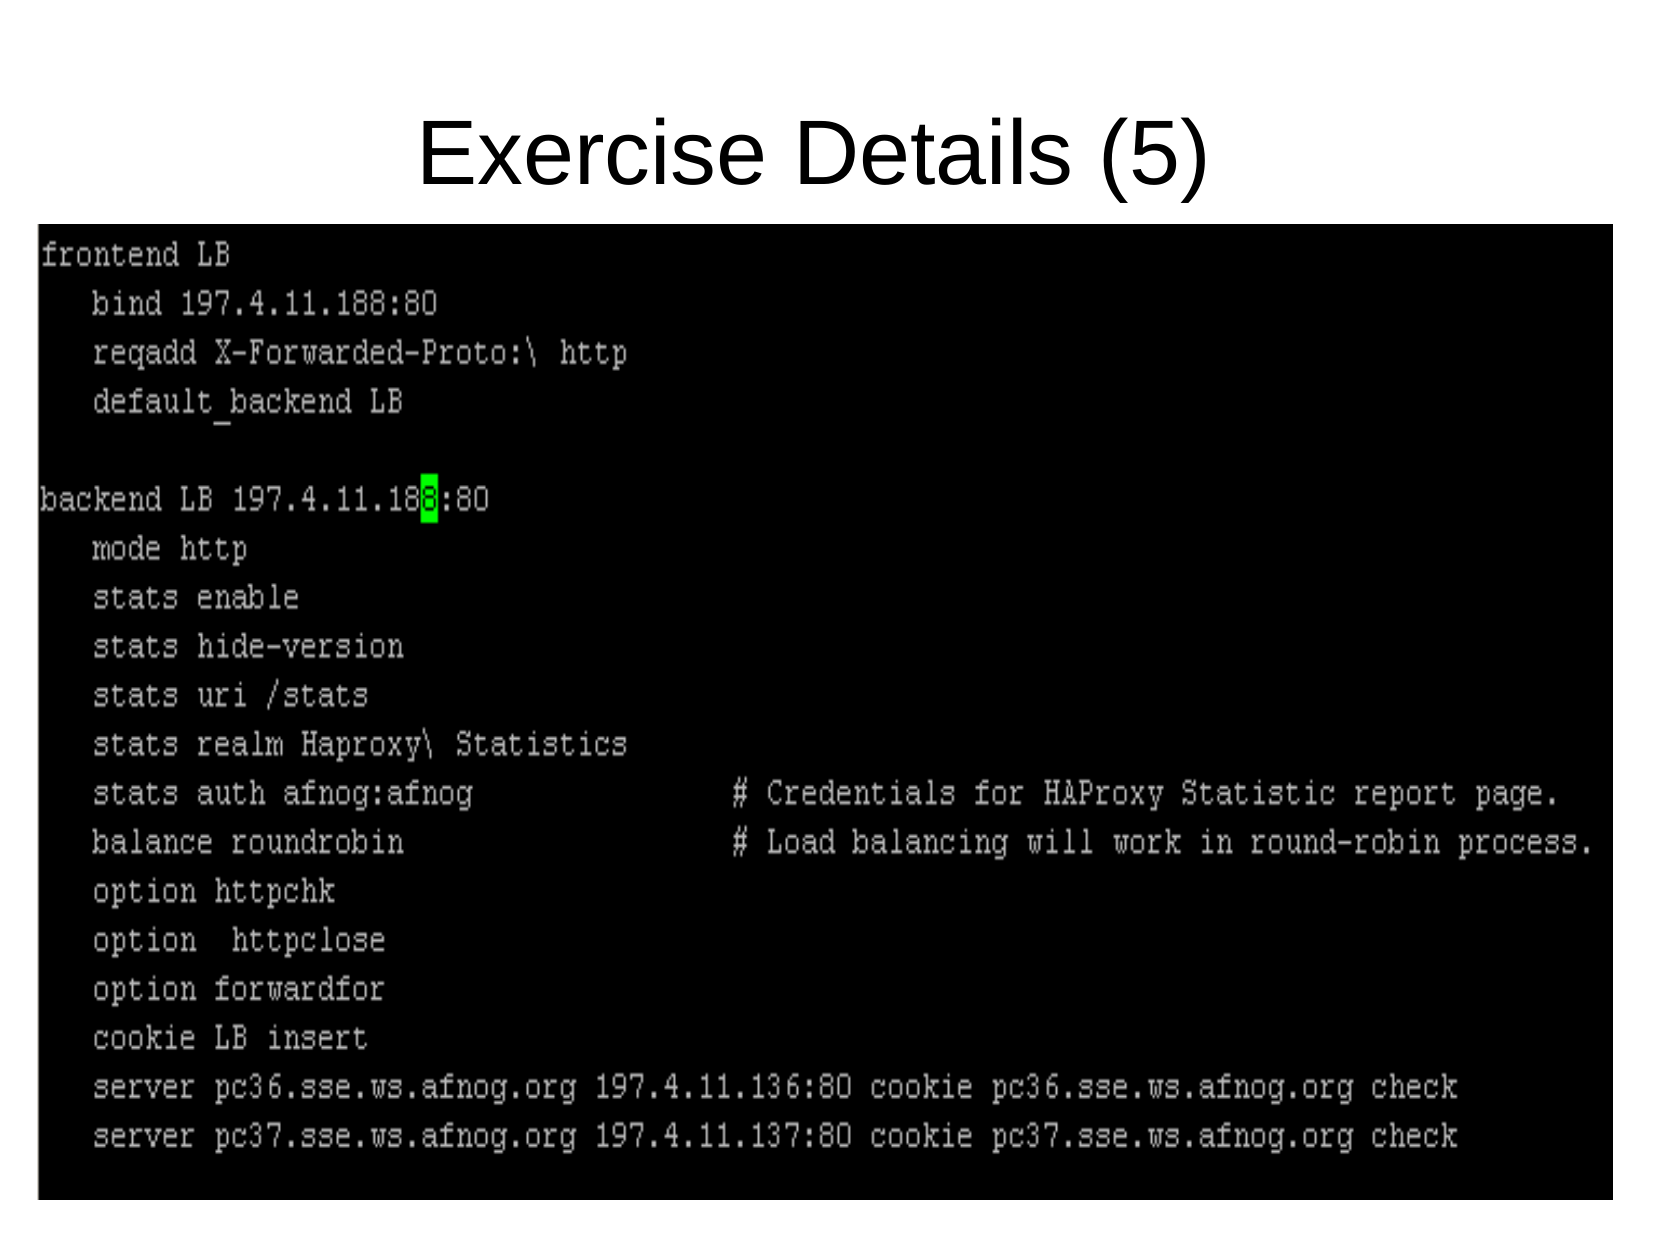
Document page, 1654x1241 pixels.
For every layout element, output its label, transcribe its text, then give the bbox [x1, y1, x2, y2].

title Exercise Details (5) [82, 49, 1571, 224]
picture [37, 224, 1613, 1201]
